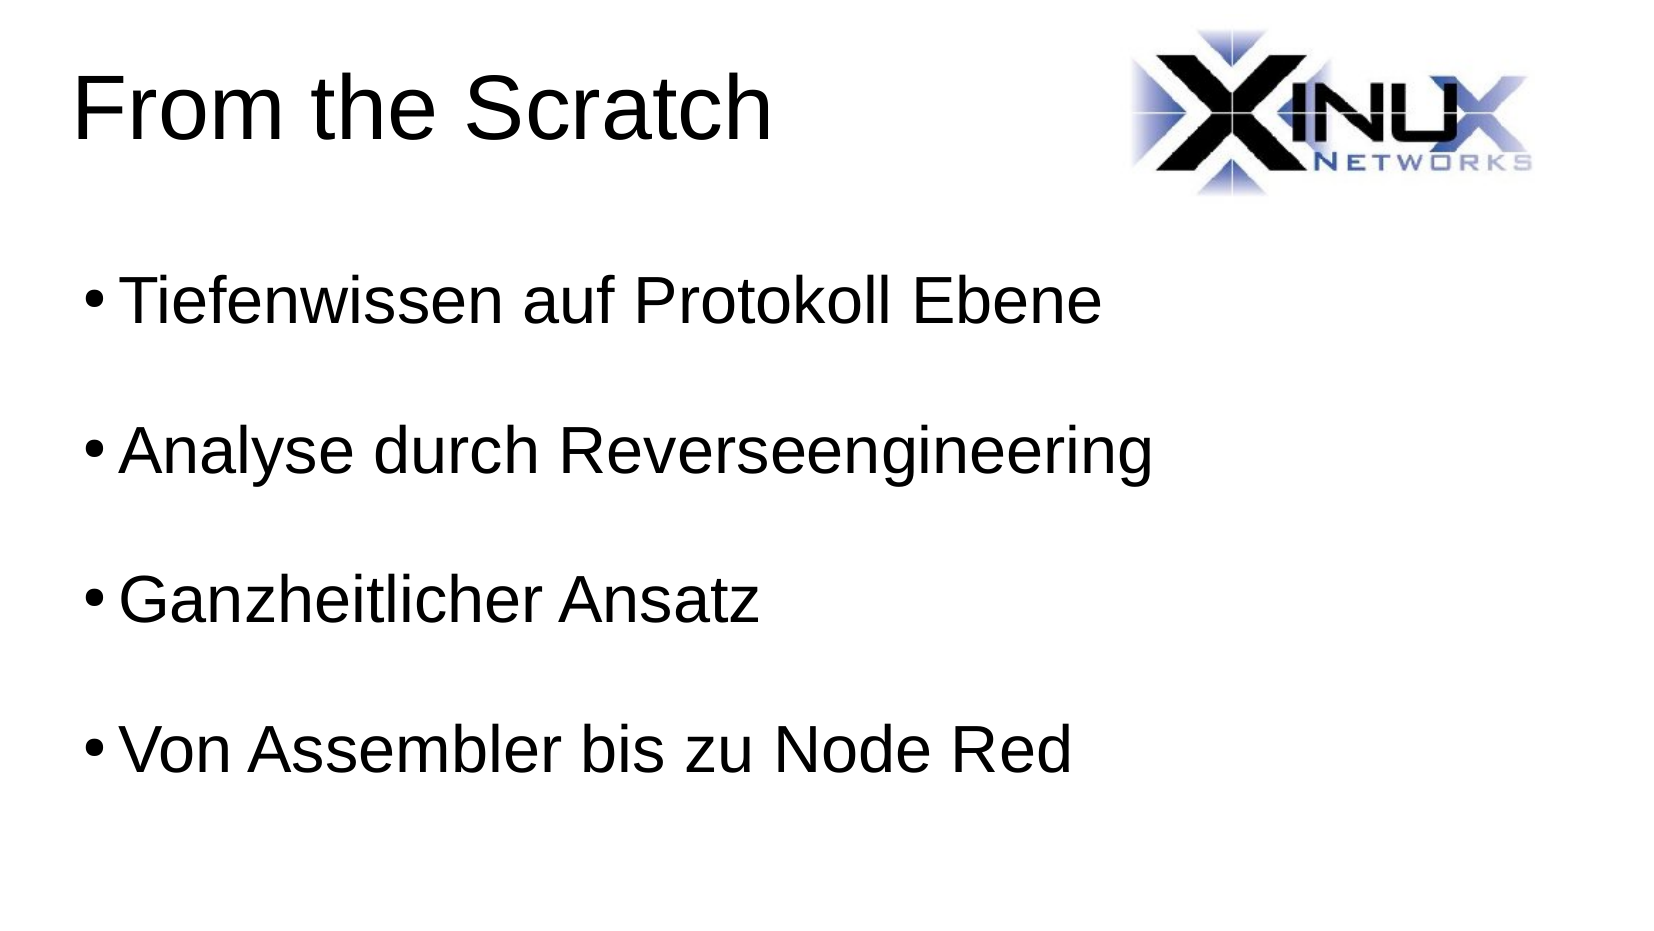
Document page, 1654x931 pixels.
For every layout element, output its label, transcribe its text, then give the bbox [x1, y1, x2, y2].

subtitle Tiefenwissen auf Protokoll Ebene Analyse durch Reverseengineering Ganzheitlicher Ansatz Von Assembler bis zu Node Red [82, 225, 1571, 901]
picture [1110, 14, 1535, 215]
title From the Scratch [71, 30, 1021, 186]
